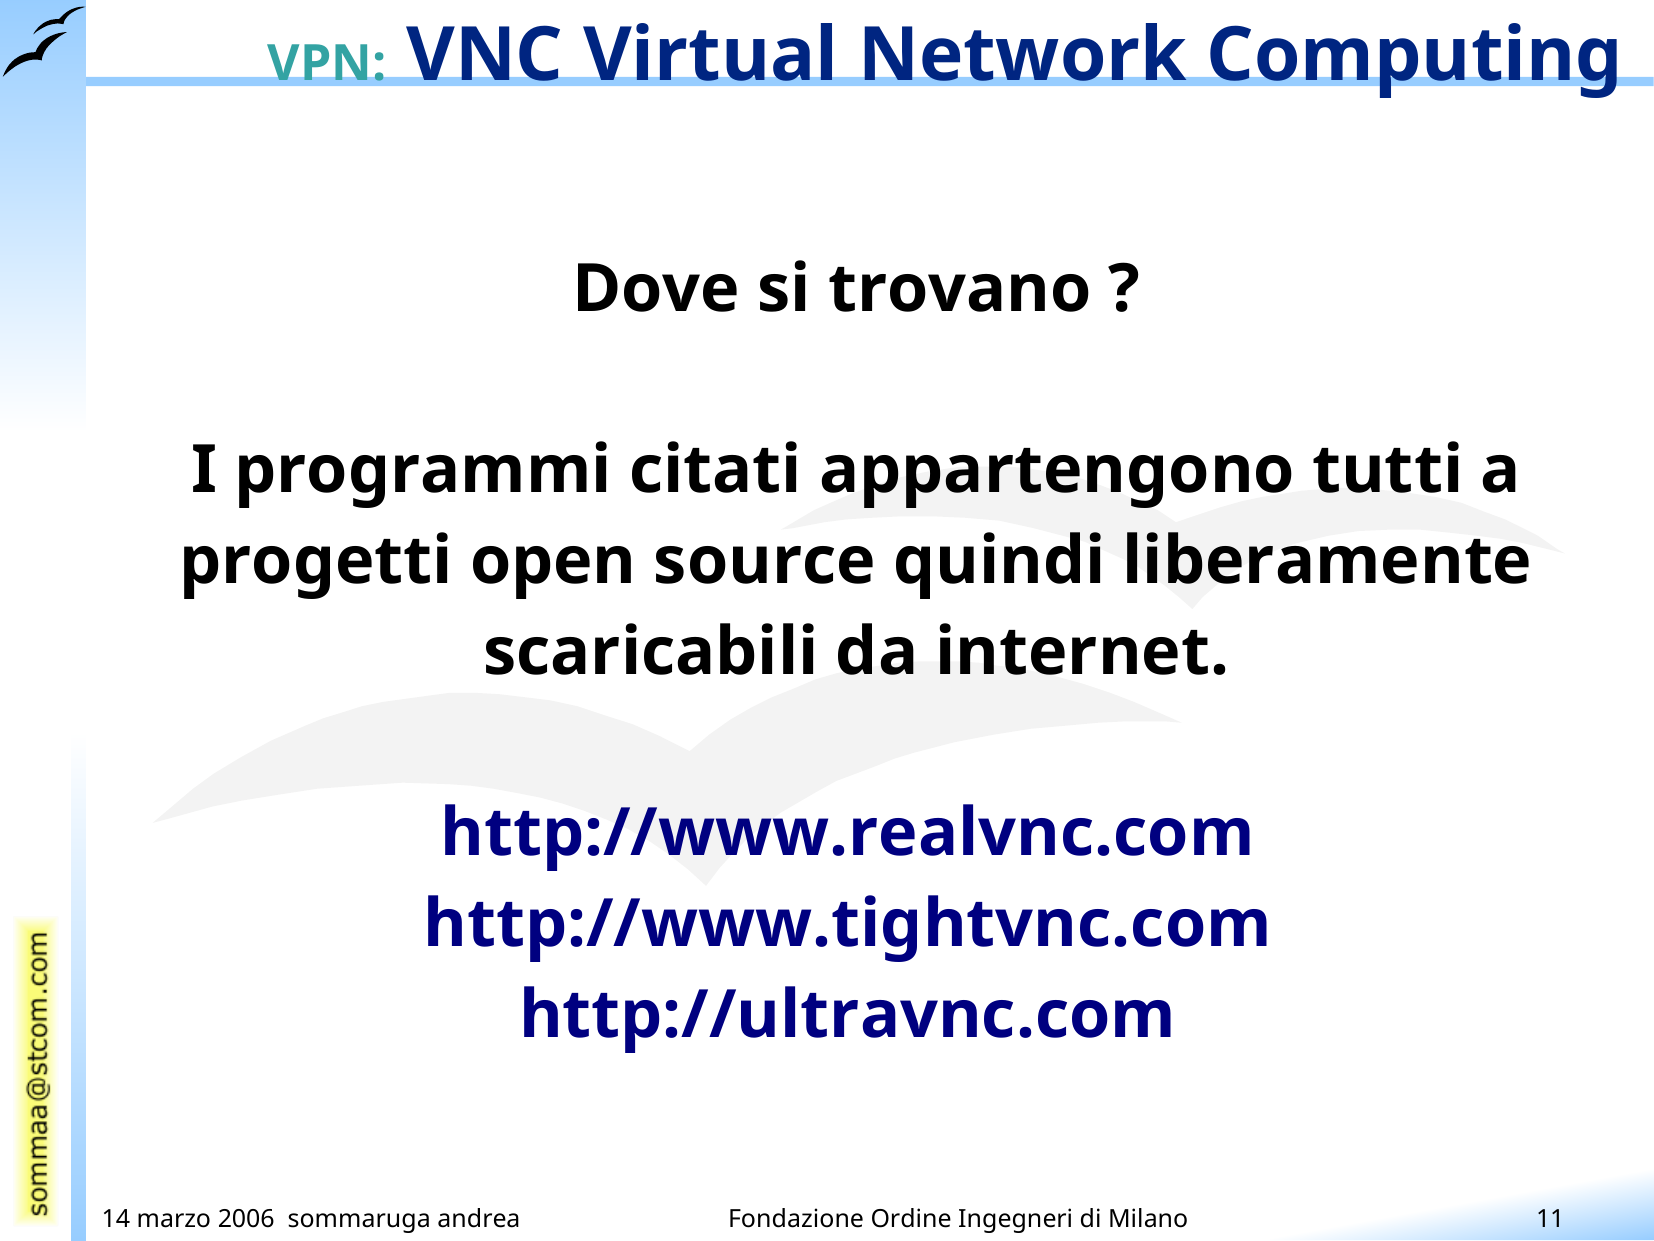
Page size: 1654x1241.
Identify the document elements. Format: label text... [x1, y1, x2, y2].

subtitle Dove si trovano ? I programmi citati appartengono tutti a progetti open source quindi liberamente scaricabili da internet. http://www.realvnc.com http://www.tightvnc.com http://ultravnc.com [85, 134, 1628, 1163]
picture [12, 915, 60, 1228]
title VPN: VNC Virtual Network Computing [85, 0, 1654, 104]
